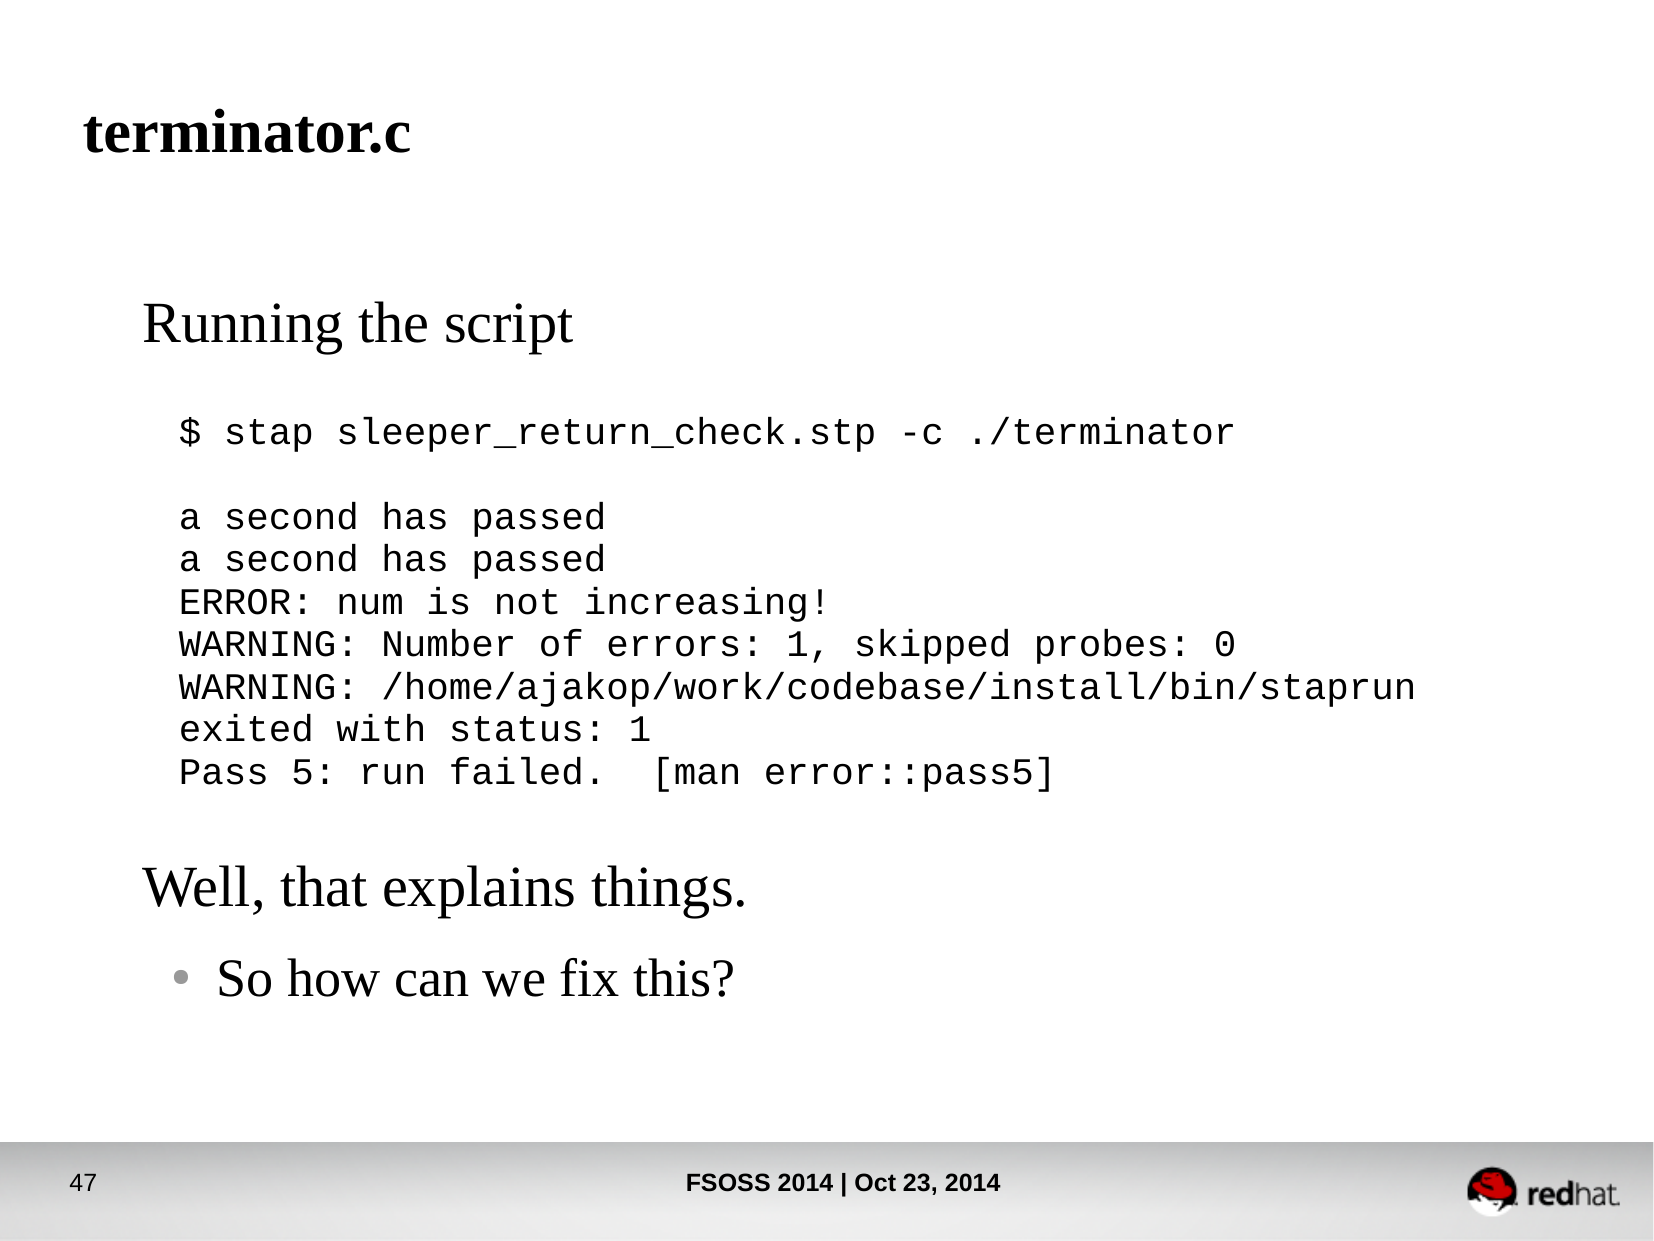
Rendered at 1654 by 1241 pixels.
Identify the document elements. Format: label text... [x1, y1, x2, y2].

picture [0, 1142, 1654, 1241]
title terminator.c [82, 49, 1571, 257]
text_box $ stap sleeper_return_check.stp -c ./terminator a second has passed a second has passed ERROR: num is not increasing! WARNING: Number of errors: 1, skipped probes: 0 WARNING: /home/ajakop/work/codebase/install/bin/staprun exited with status: 1 Pass 5: run failed. [man error::pass5] [164, 405, 1521, 846]
list Running the script Well, that explains things. So how can we fix this? [82, 290, 1571, 1097]
